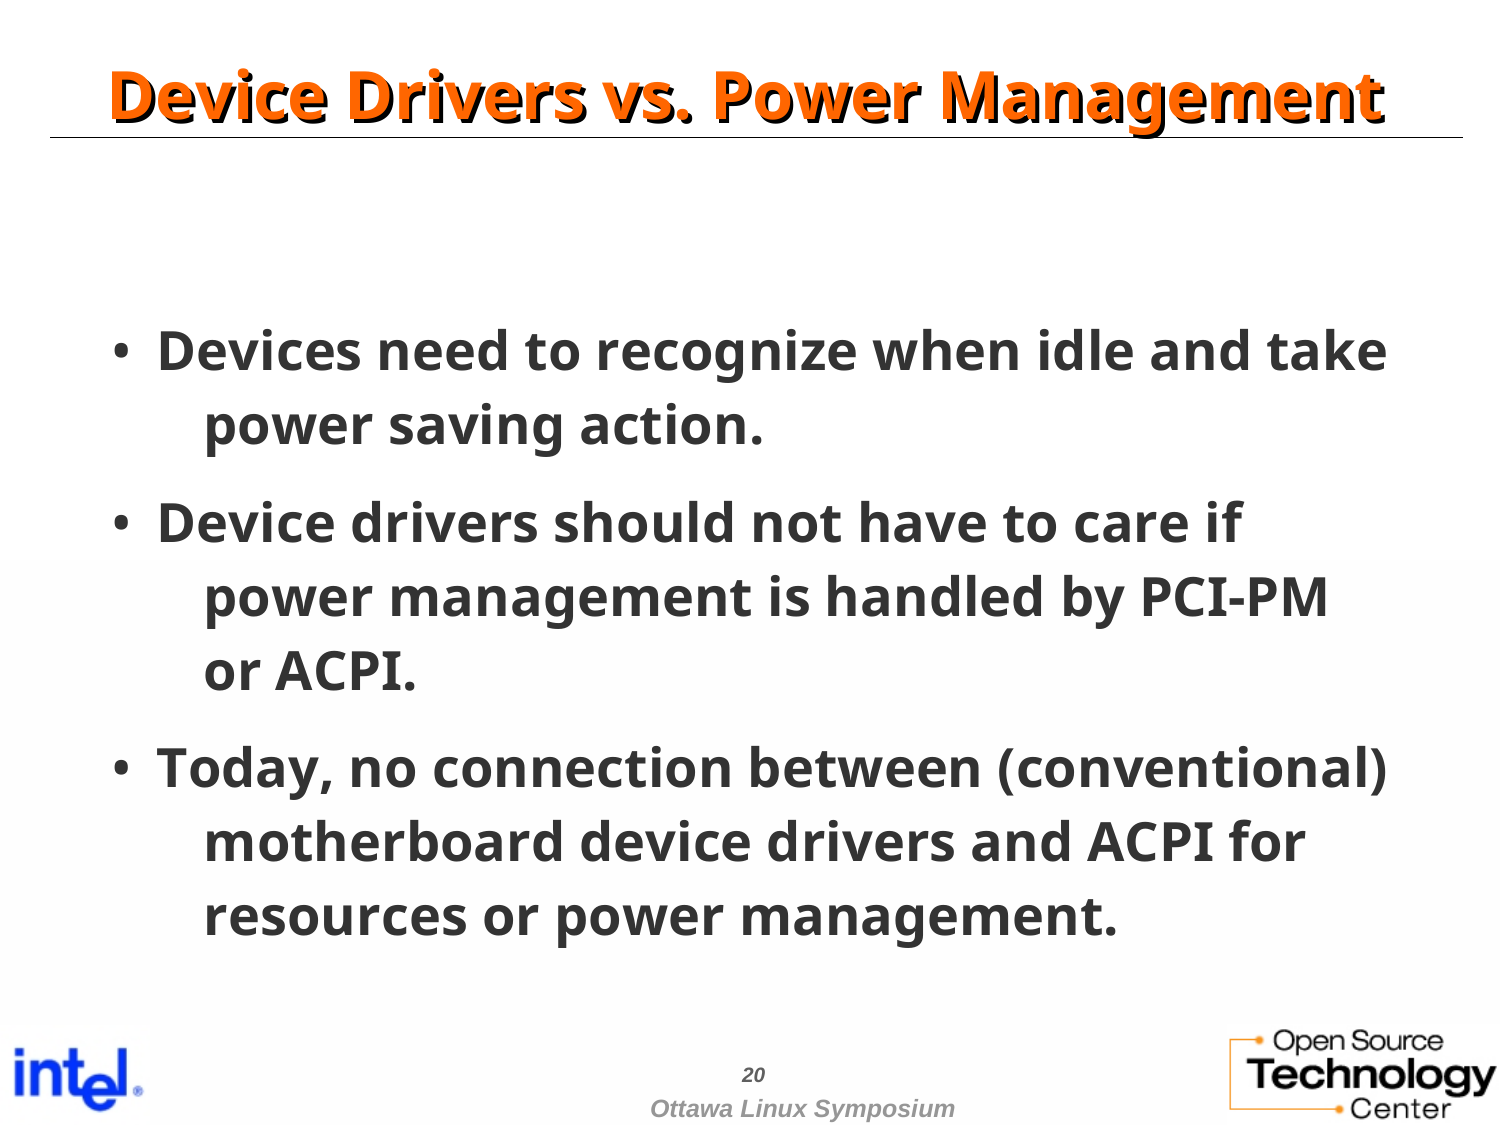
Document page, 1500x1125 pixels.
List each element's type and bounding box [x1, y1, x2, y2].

picture [0, 1025, 150, 1125]
picture [1227, 1024, 1500, 1125]
